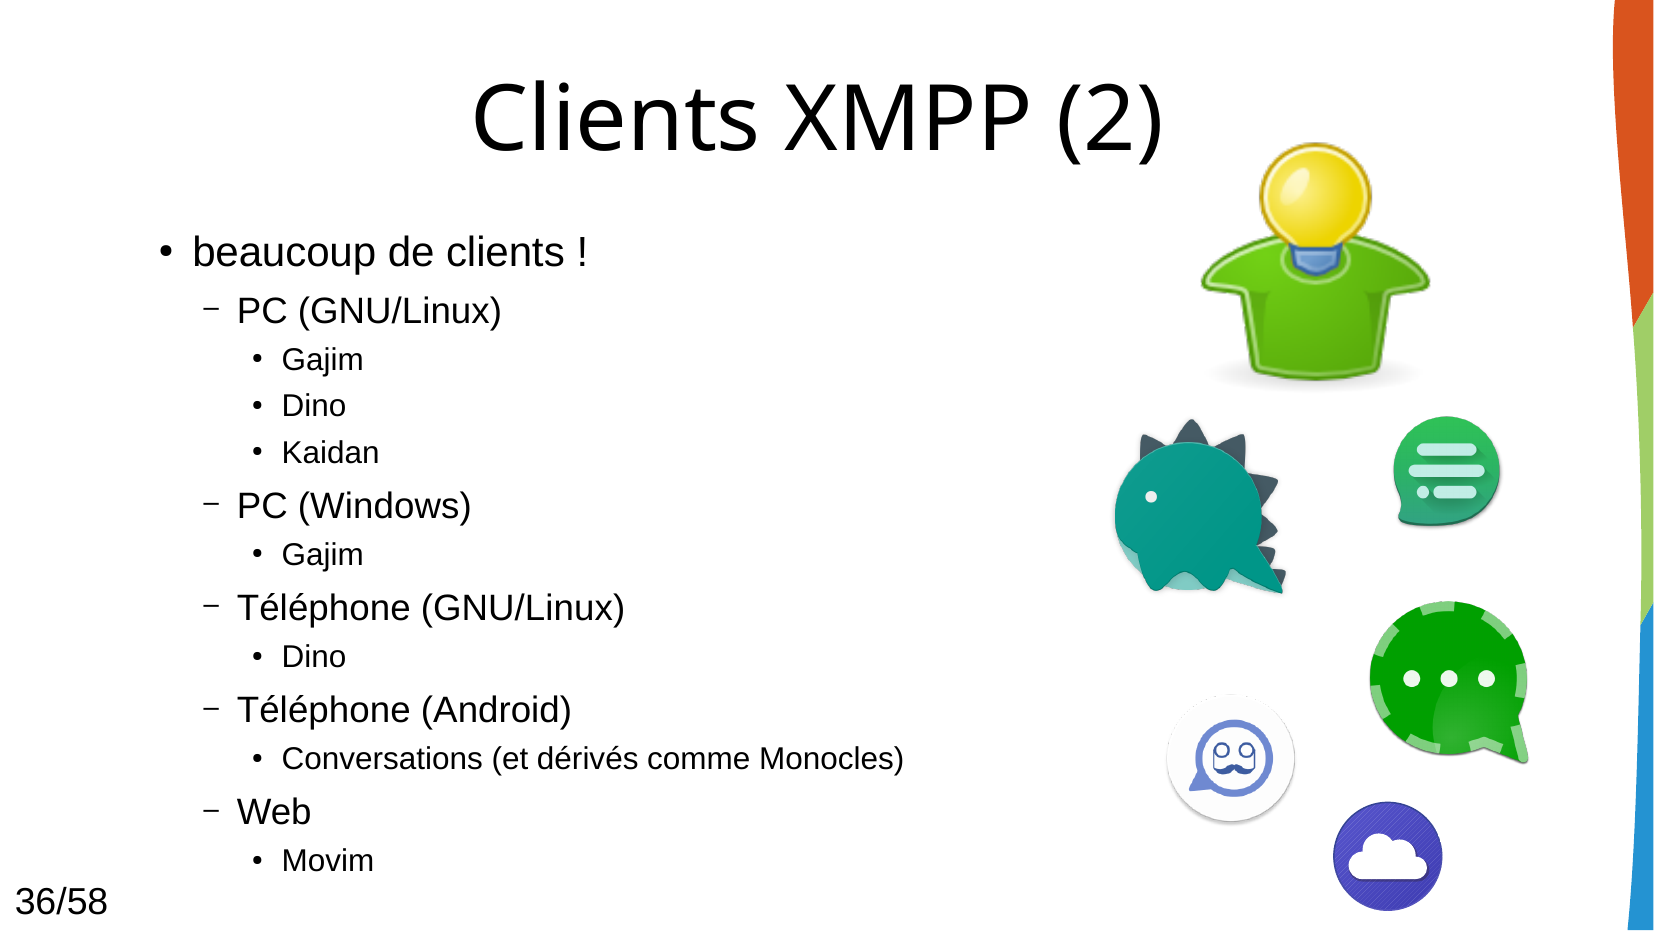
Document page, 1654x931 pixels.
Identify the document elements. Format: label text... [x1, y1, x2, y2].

title Clients XMPP (2) [104, 37, 1530, 193]
picture [1181, 135, 1447, 402]
picture [1328, 797, 1447, 916]
picture [1362, 595, 1536, 768]
picture [1161, 689, 1300, 827]
picture [1107, 413, 1294, 603]
list beaucoup de clients ! PC (GNU/Linux) Gajim Dino Kaidan PC (Windows) Gajim Téléphone (GNU/Linux) Dino Téléphone (Android) Conversations (et dérivés comme Monocles) Web Movim [147, 228, 1182, 886]
picture [1387, 413, 1506, 532]
